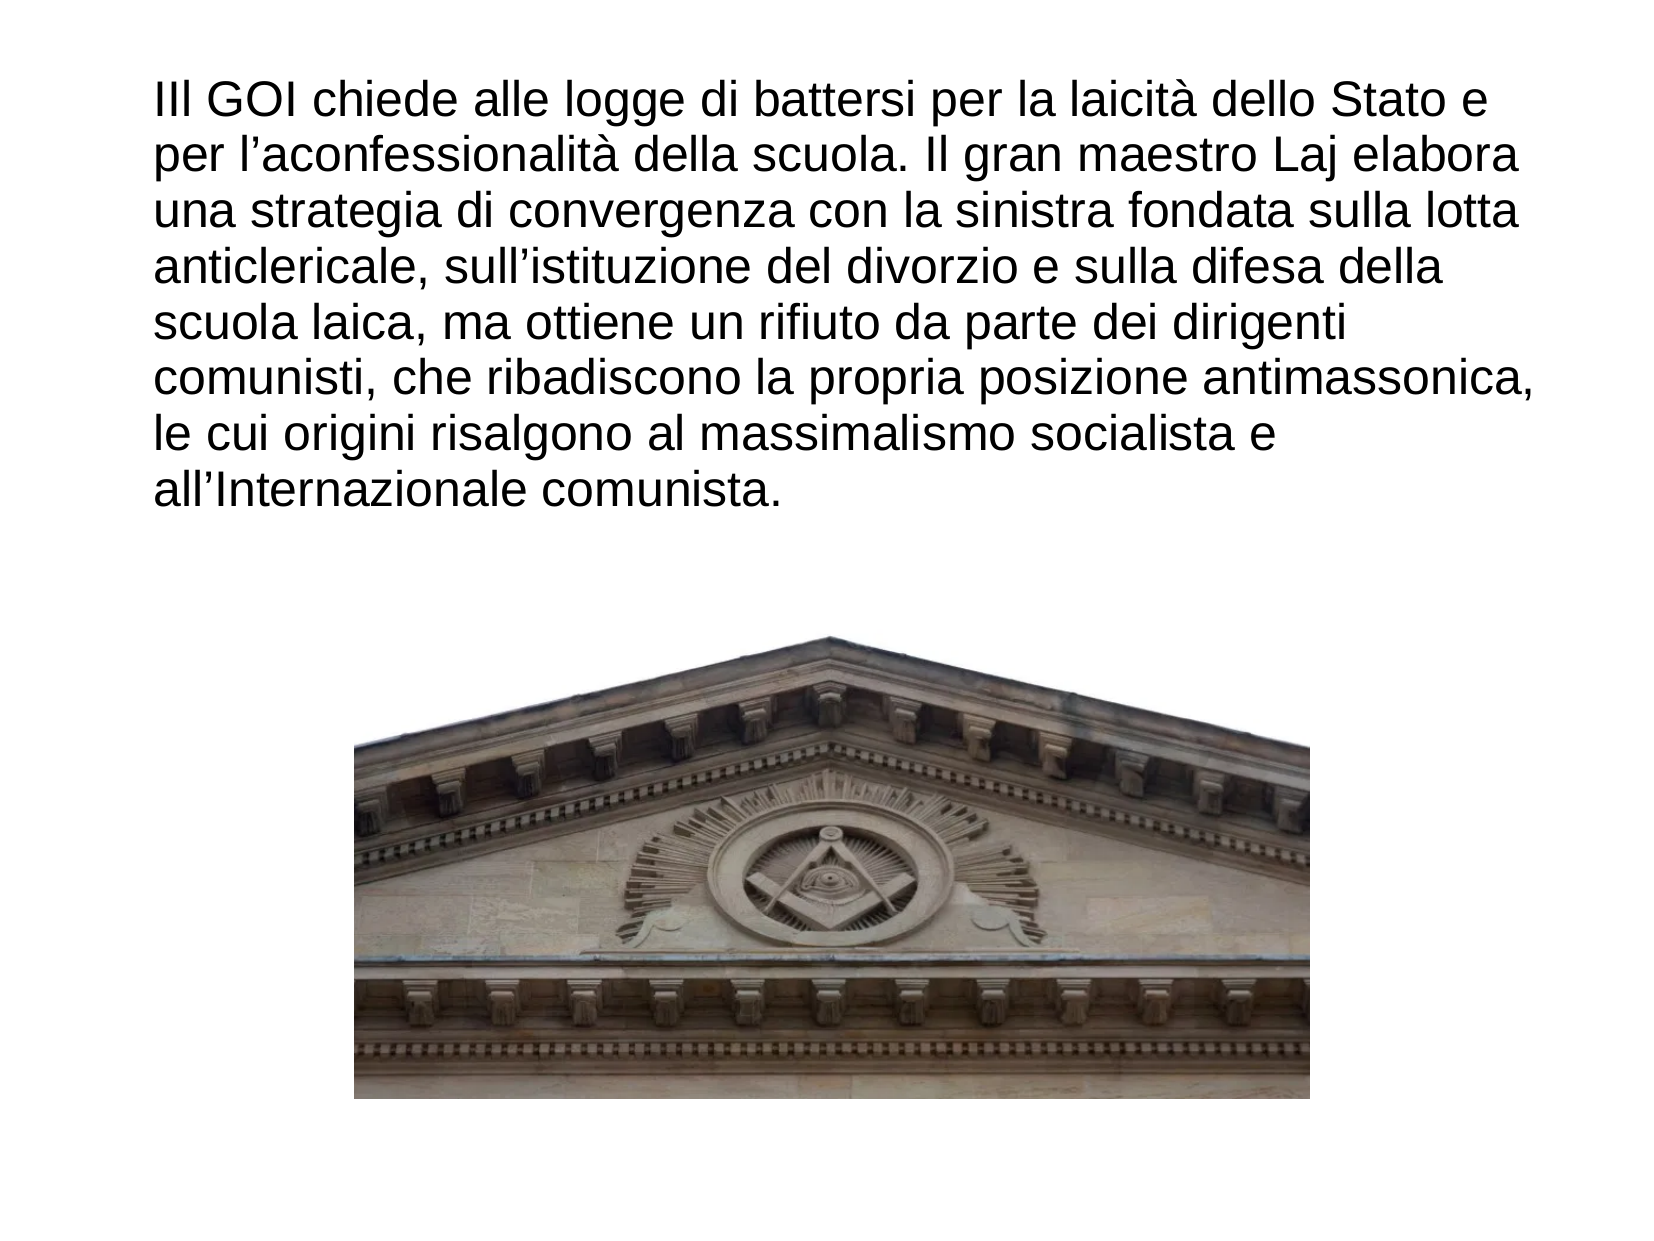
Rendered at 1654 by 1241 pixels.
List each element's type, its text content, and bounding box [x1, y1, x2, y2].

picture [354, 617, 1310, 1099]
list IIl GOI chiede alle logge di battersi per la laicità dello Stato e per l’aconfessionalità della scuola. Il gran maestro Laj elabora una strategia di convergenza con la sinistra fondata sulla lotta anticlericale, sull’istituzione del divorzio e sulla difesa della scuola laica, ma ottiene un rifiuto da parte dei dirigenti comunisti, che ribadiscono la propria posizione antimassonica, le cui origini risalgono al massimalismo socialista e all’Internazionale comunista. [82, 70, 1571, 1170]
